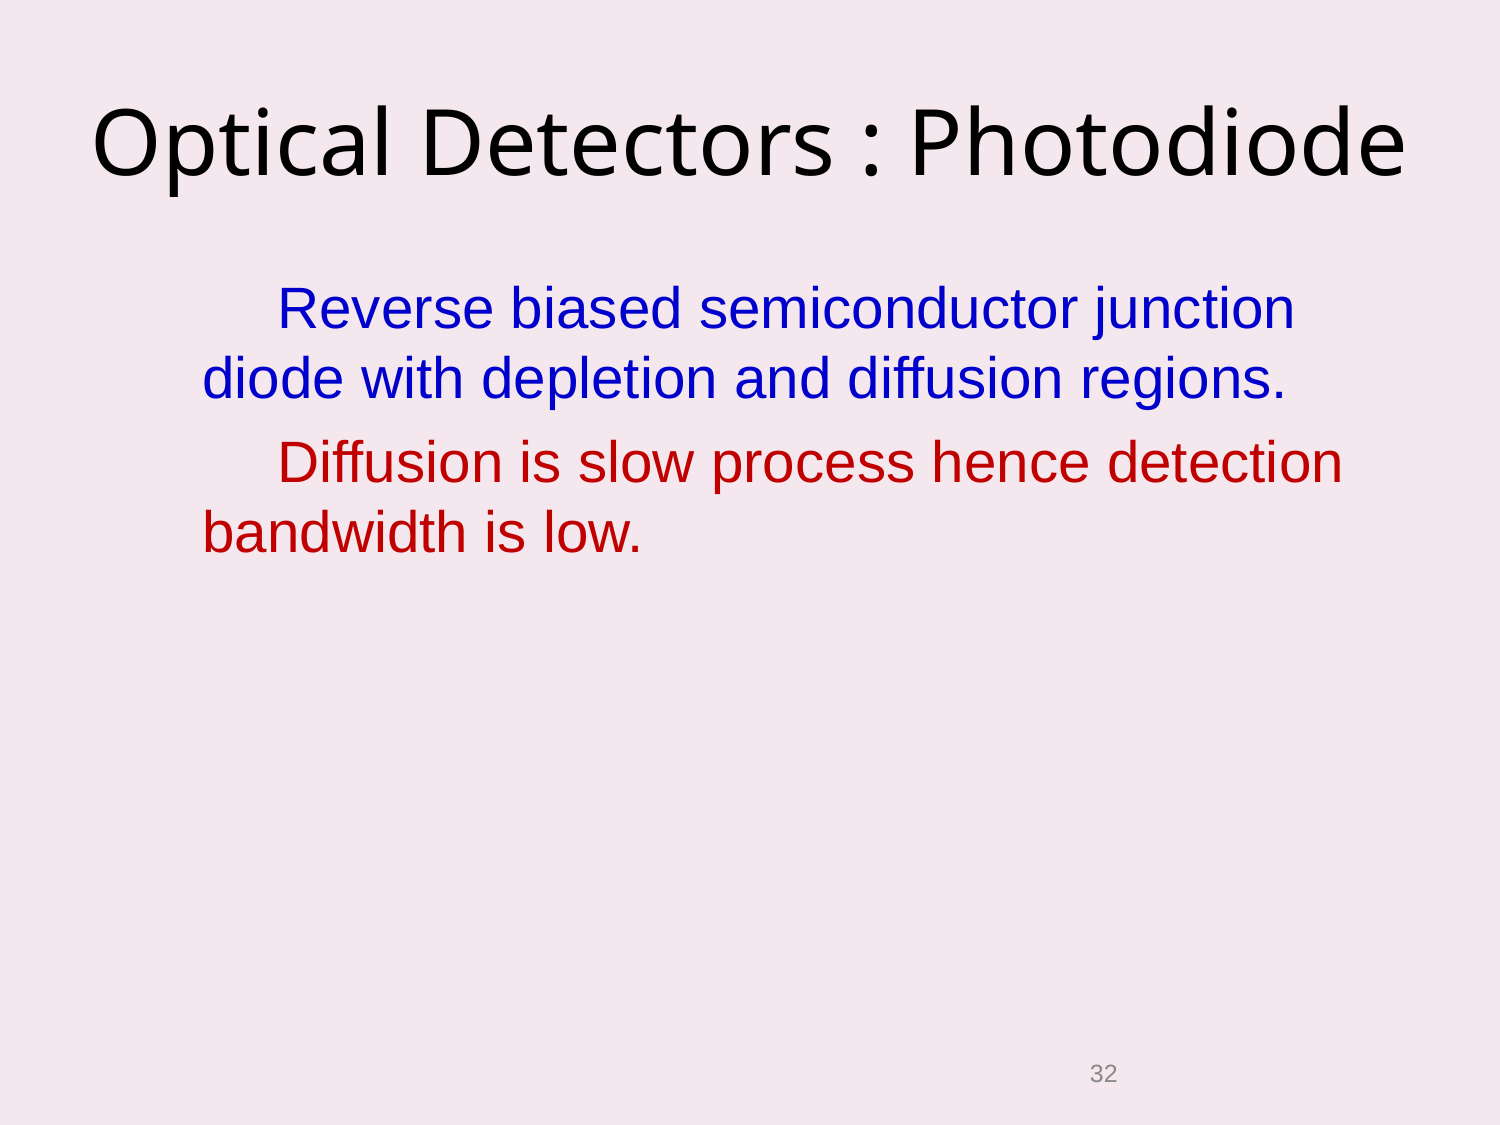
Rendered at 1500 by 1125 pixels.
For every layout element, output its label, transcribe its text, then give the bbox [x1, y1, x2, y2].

title Optical Detectors : Photodiode [75, 45, 1426, 233]
list Reverse biased semiconductor junction diode with depletion and diffusion regions. Diffusion is slow process hence detection bandwidth is low. [75, 262, 1426, 1005]
text_box [1074, 1042, 1426, 1103]
